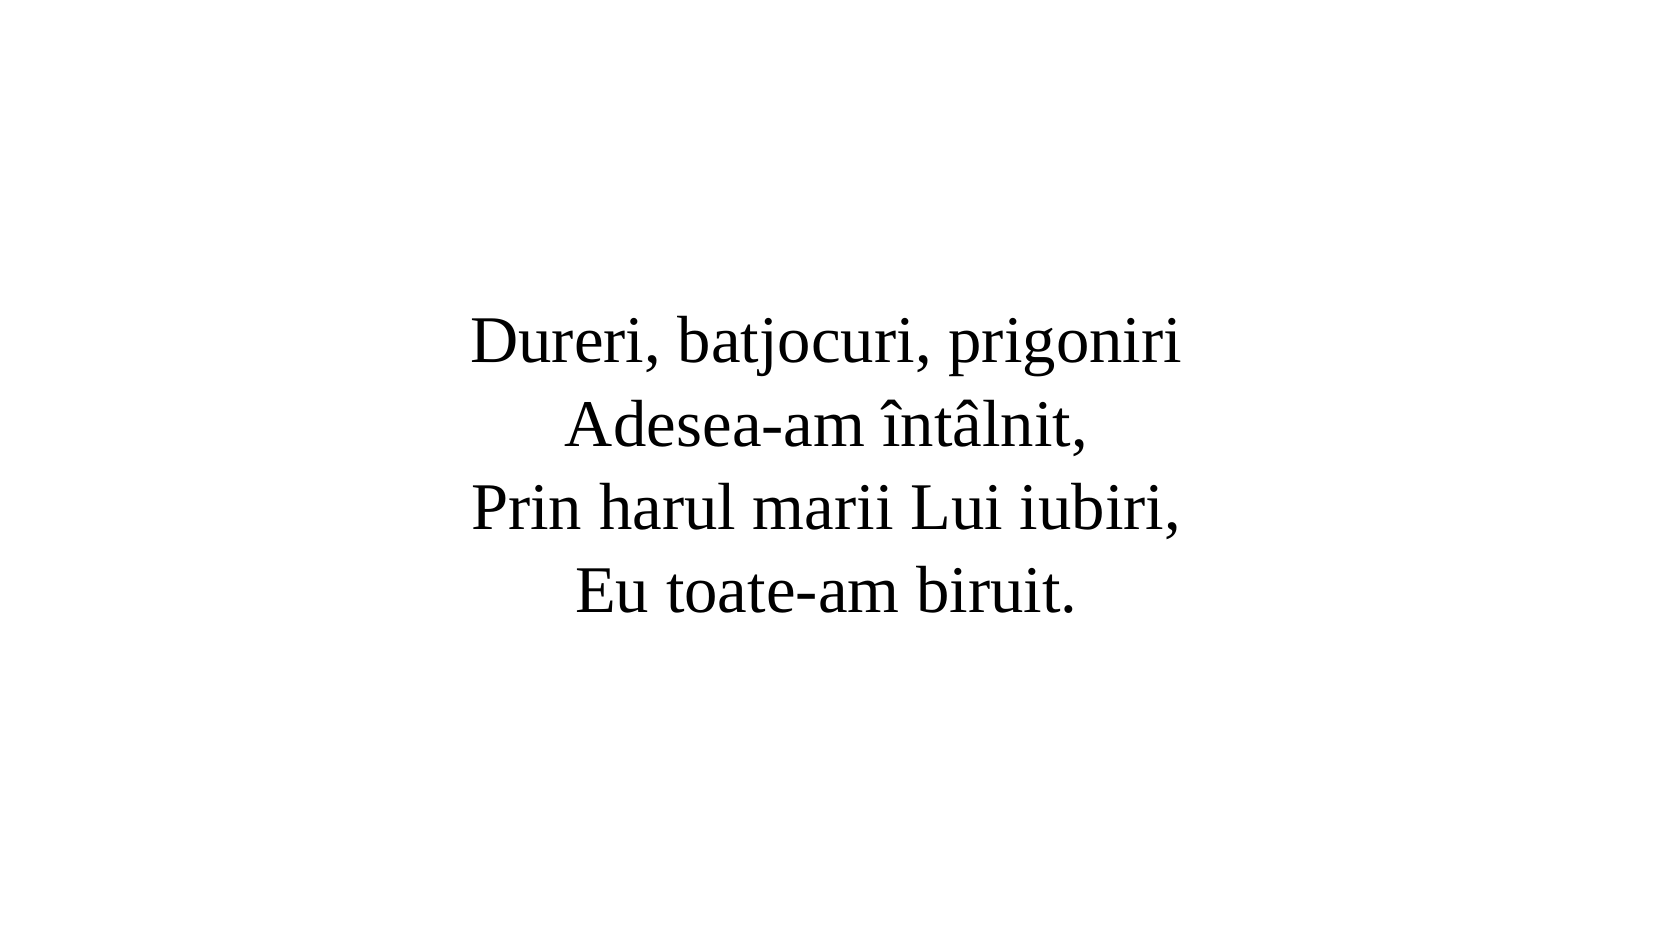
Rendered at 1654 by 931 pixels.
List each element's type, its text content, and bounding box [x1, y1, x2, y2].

subtitle Dureri, batjocuri, prigoniri Adesea-am întâlnit, Prin harul marii Lui iubiri, Eu toate-am biruit. [300, 150, 1354, 781]
